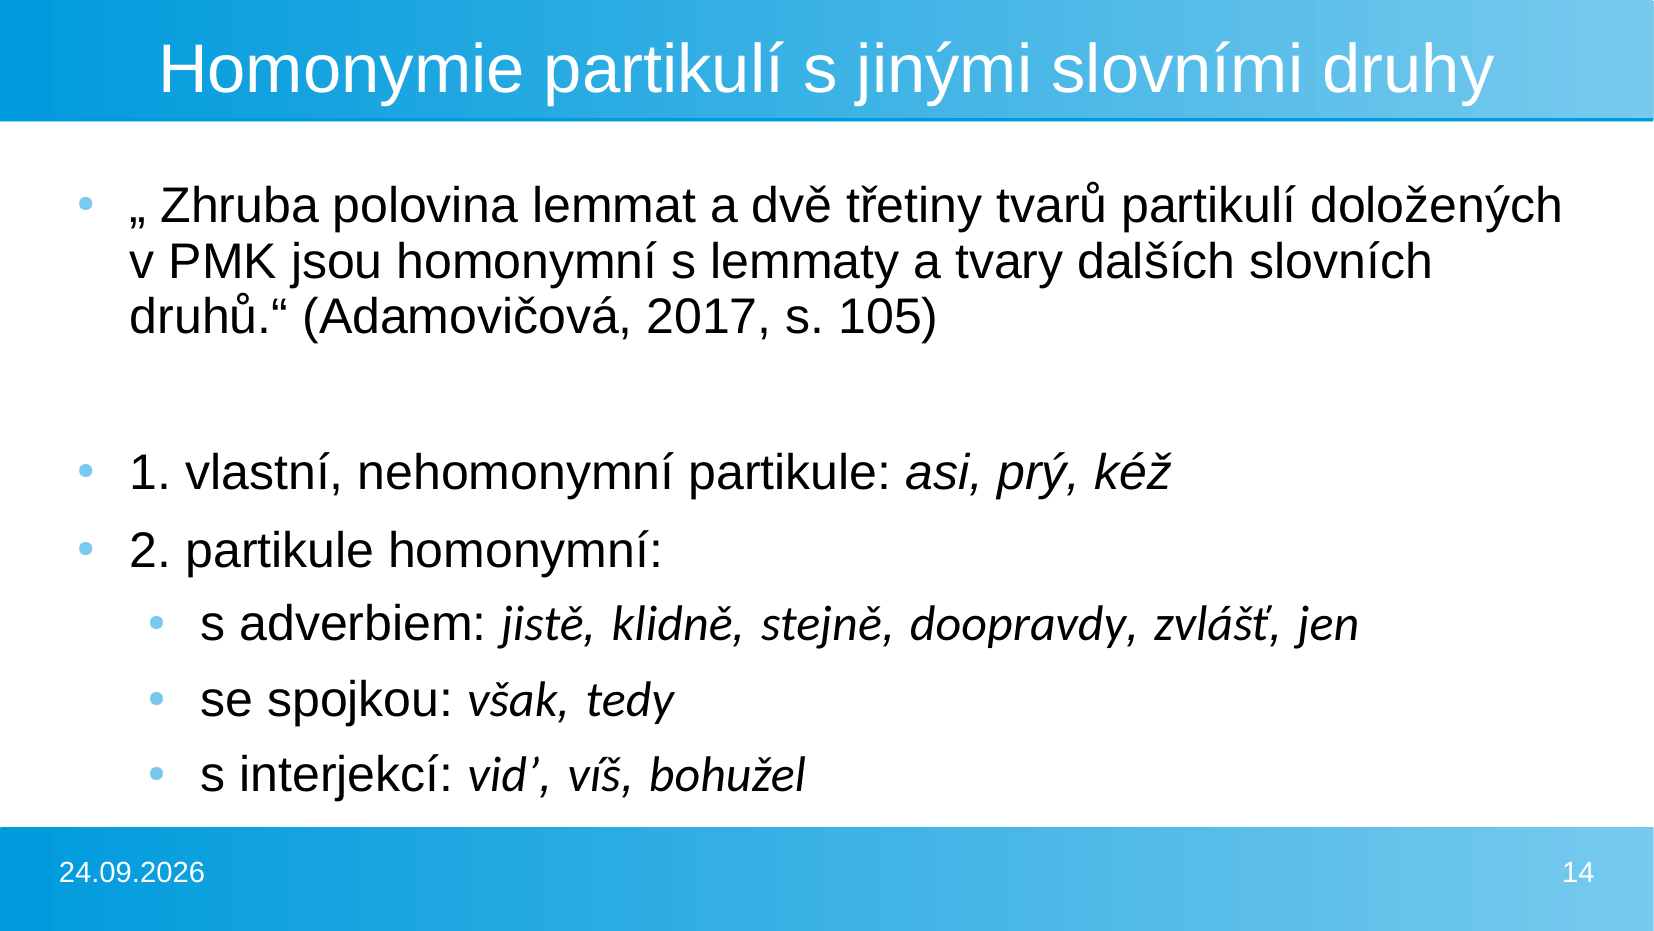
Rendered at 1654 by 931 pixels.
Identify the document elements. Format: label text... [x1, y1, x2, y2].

title Homonymie partikulí s jinými slovními druhy [59, 29, 1595, 108]
list „ Zhruba polovina lemmat a dvě třetiny tvarů partikulí doložených v PMK jsou homonymní s lemmaty a tvary dalších slovních druhů.“ (Adamovičová, 2017, s. 105) 1. vlastní, nehomonymní partikule: asi, prý, kéž 2. partikule homonymní: s adverbiem: jistě, klidně, stejně, doopravdy, zvlášť, jen se spojkou: však, tedy s interjekcí: vid’, víš, bohužel [59, 177, 1595, 827]
